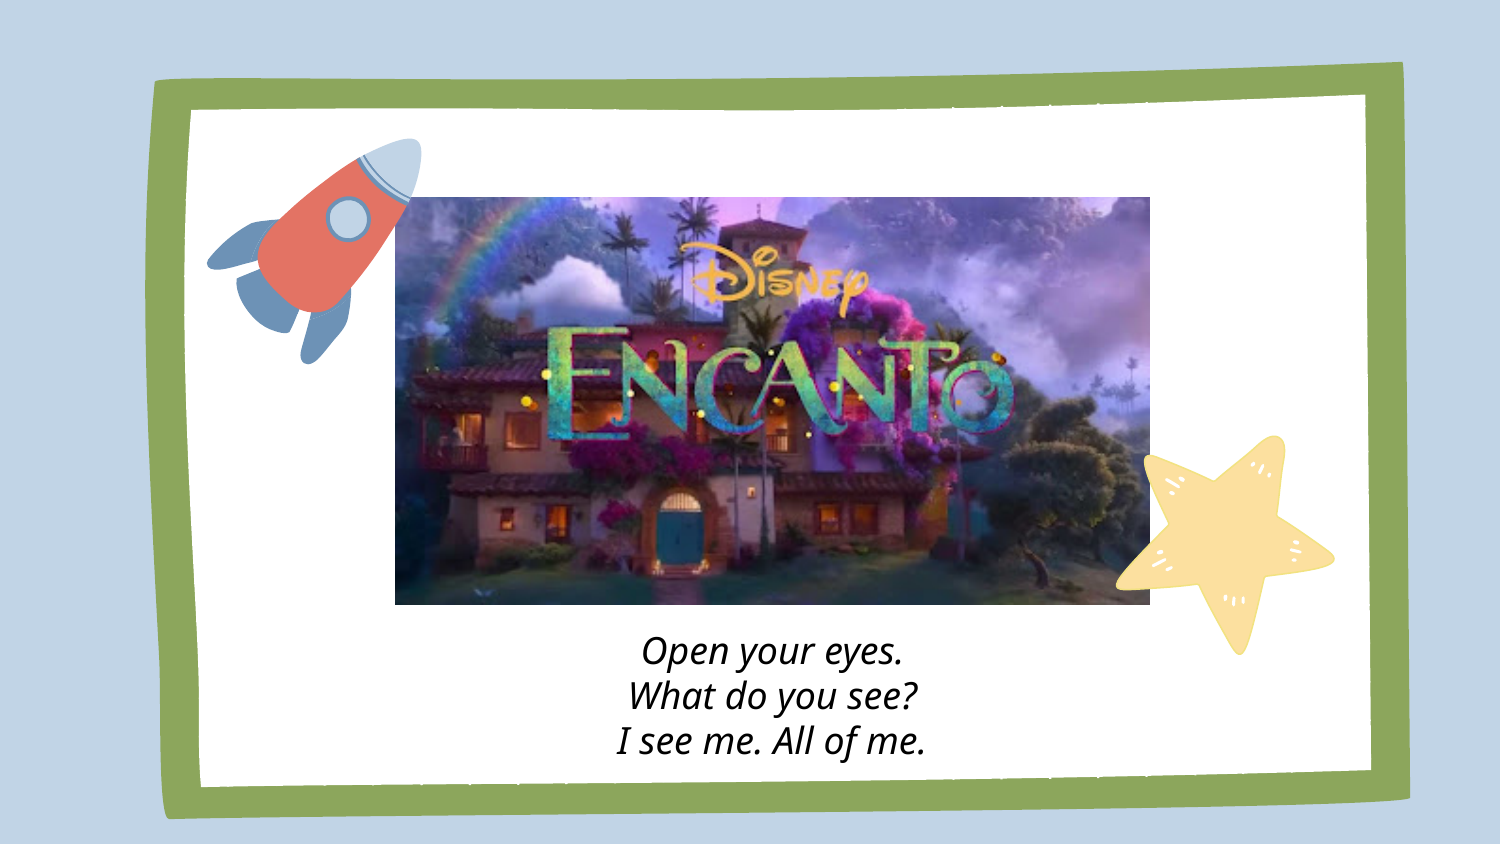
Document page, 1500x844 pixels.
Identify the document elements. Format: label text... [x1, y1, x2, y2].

picture [395, 197, 1150, 605]
text_box Open your eyes. What do you see? I see me. All of me. [521, 619, 1024, 770]
text_box [145, 61, 1411, 820]
